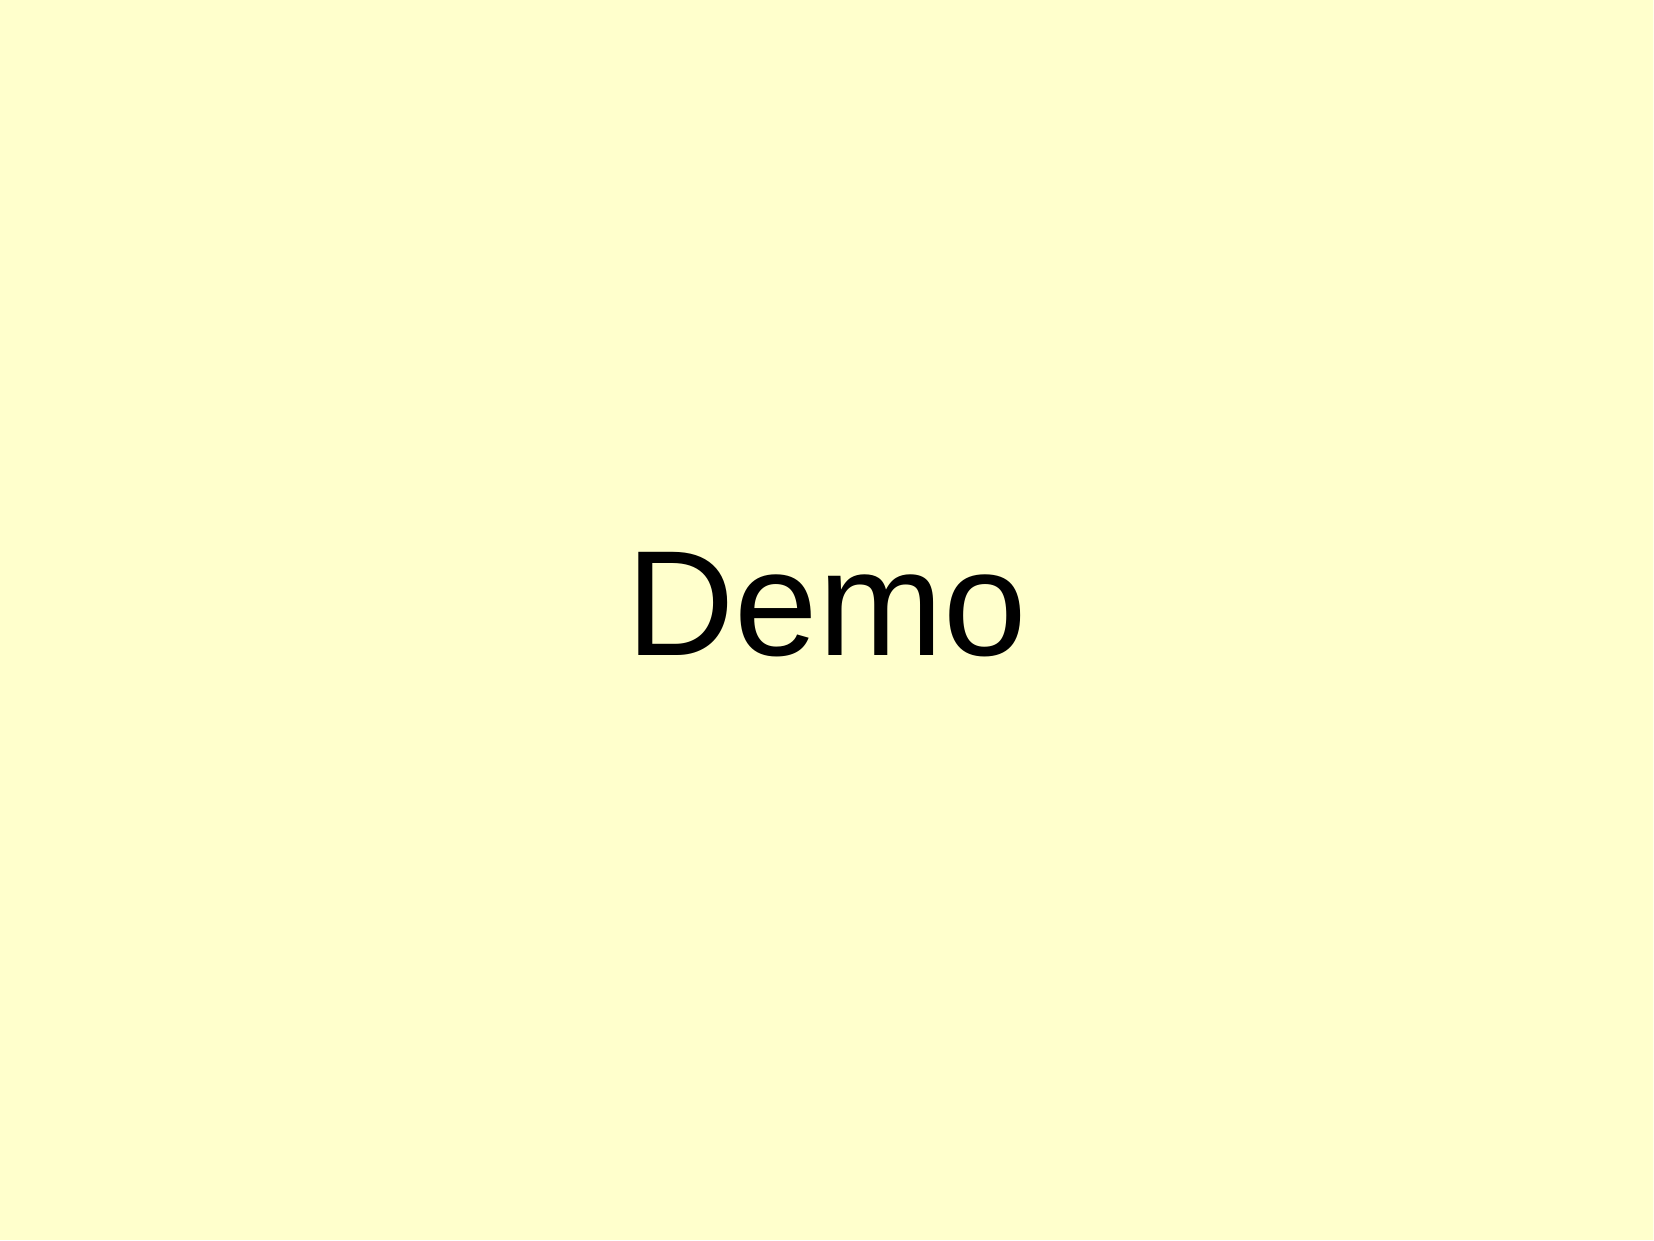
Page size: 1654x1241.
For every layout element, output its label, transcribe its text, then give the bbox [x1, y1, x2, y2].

title Demo [82, 49, 1571, 1158]
